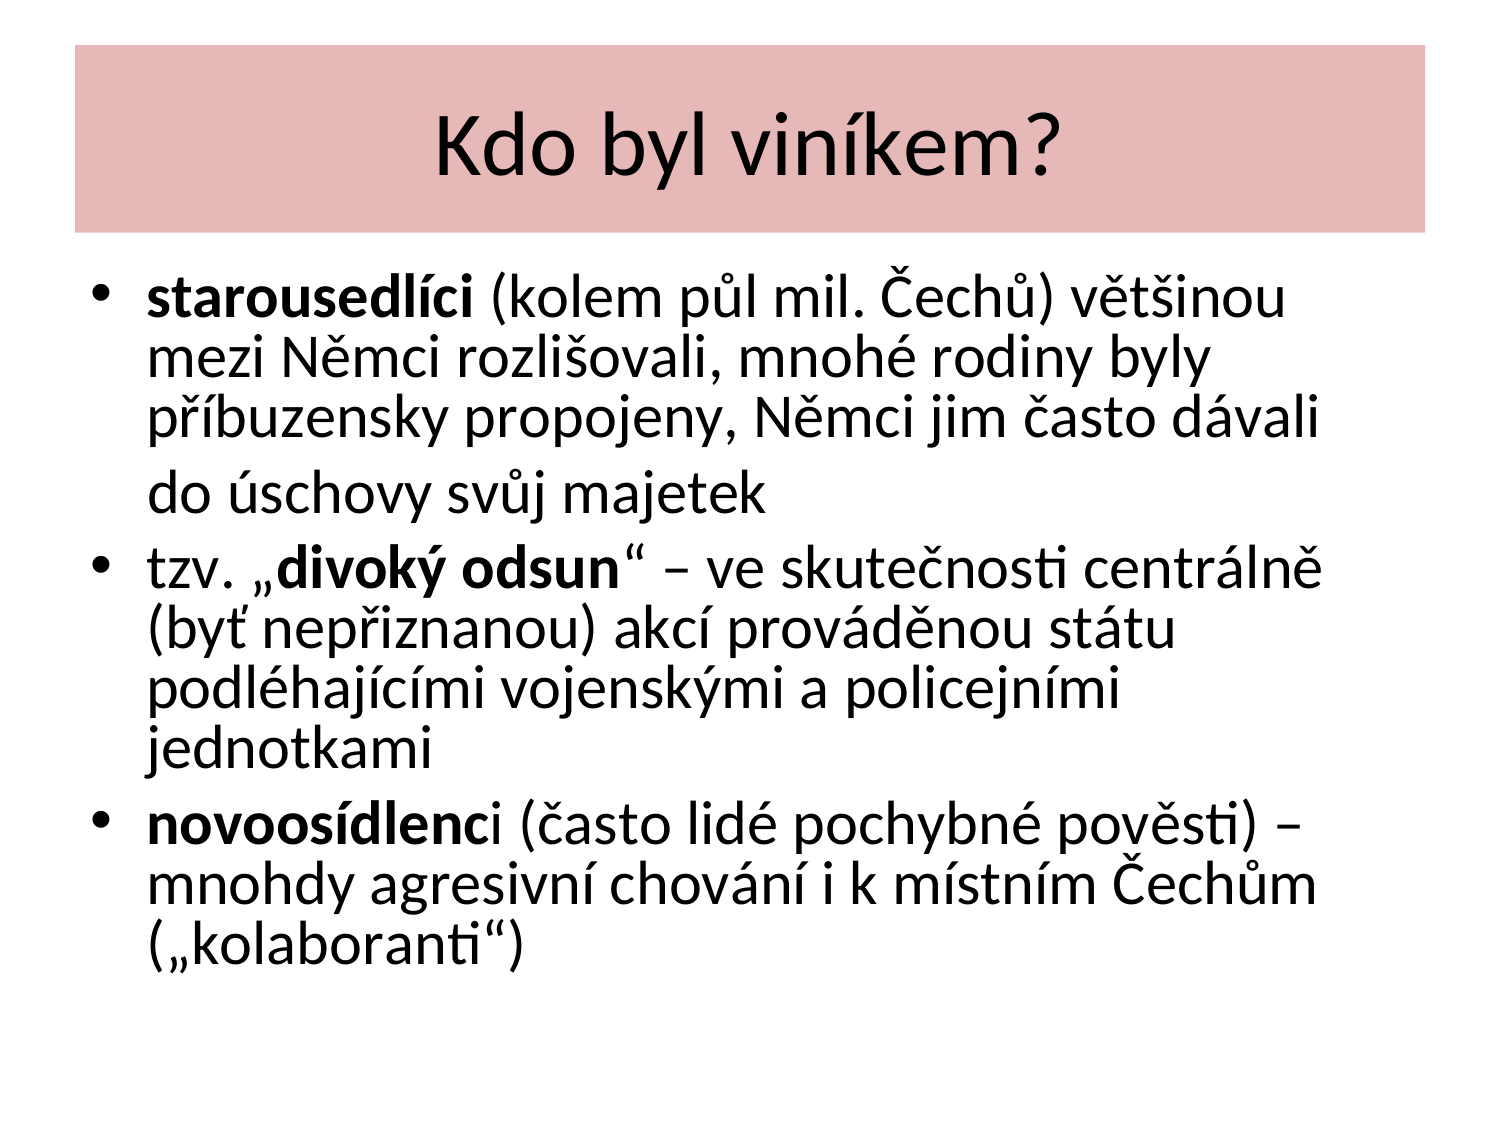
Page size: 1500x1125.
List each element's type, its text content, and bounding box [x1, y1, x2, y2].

list starousedlíci (kolem půl mil. Čechů) většinou mezi Němci rozlišovali, mnohé rodiny byly příbuzensky propojeny, Němci jim často dávali do úschovy svůj majetek tzv. „divoký odsun“ – ve skutečnosti centrálně (byť nepřiznanou) akcí prováděnou státu podléhajícími vojenskými a policejními jednotkami novoosídlenci (často lidé pochybné pověsti) – mnohdy agresivní chování i k místním Čechům („kolaboranti“) [75, 262, 1426, 1006]
title Kdo byl viníkem? [75, 45, 1426, 233]
